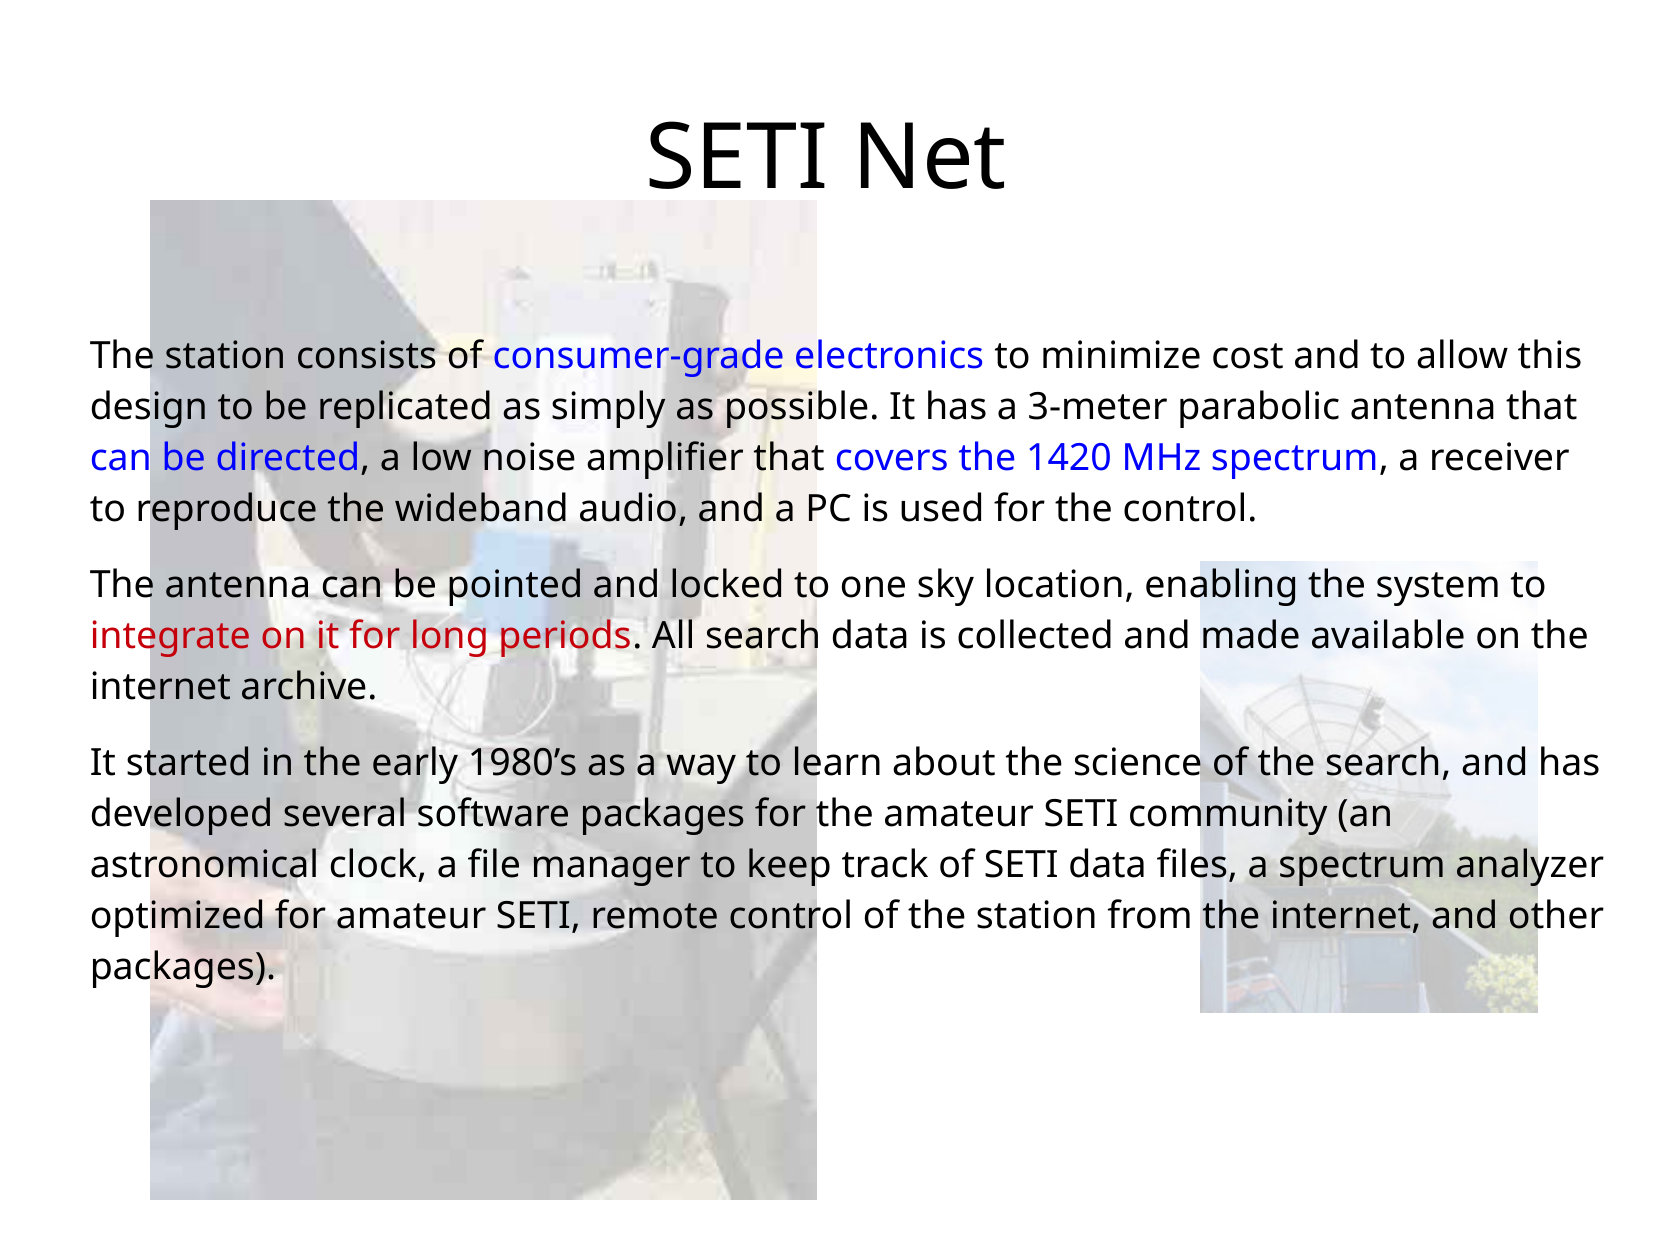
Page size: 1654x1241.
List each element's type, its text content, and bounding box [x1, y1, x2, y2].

picture [150, 250, 817, 321]
picture [150, 1126, 817, 1201]
text_box The station consists of consumer-grade electronics to minimize cost and to allow this design to be replicated as simply as possible. It has a 3-meter parabolic antenna that can be directed, a low noise amplifier that covers the 1420 MHz spectrum, a receiver to reproduce the wideband audio, and a PC is used for the control. The antenna can be pointed and locked to one sky location, enabling the system to integrate on it for long periods. All search data is collected and made available on the internet archive. It started in the early 1980’s as a way to learn about the science of the search, and has developed several software packages for the amateur SETI community (an astronomical clock, a file manager to keep track of SETI data files, a spectrum analyzer optimized for amateur SETI, remote control of the station from the internet, and other packages). [75, 321, 1627, 1126]
title SETI Net [82, 56, 1571, 250]
